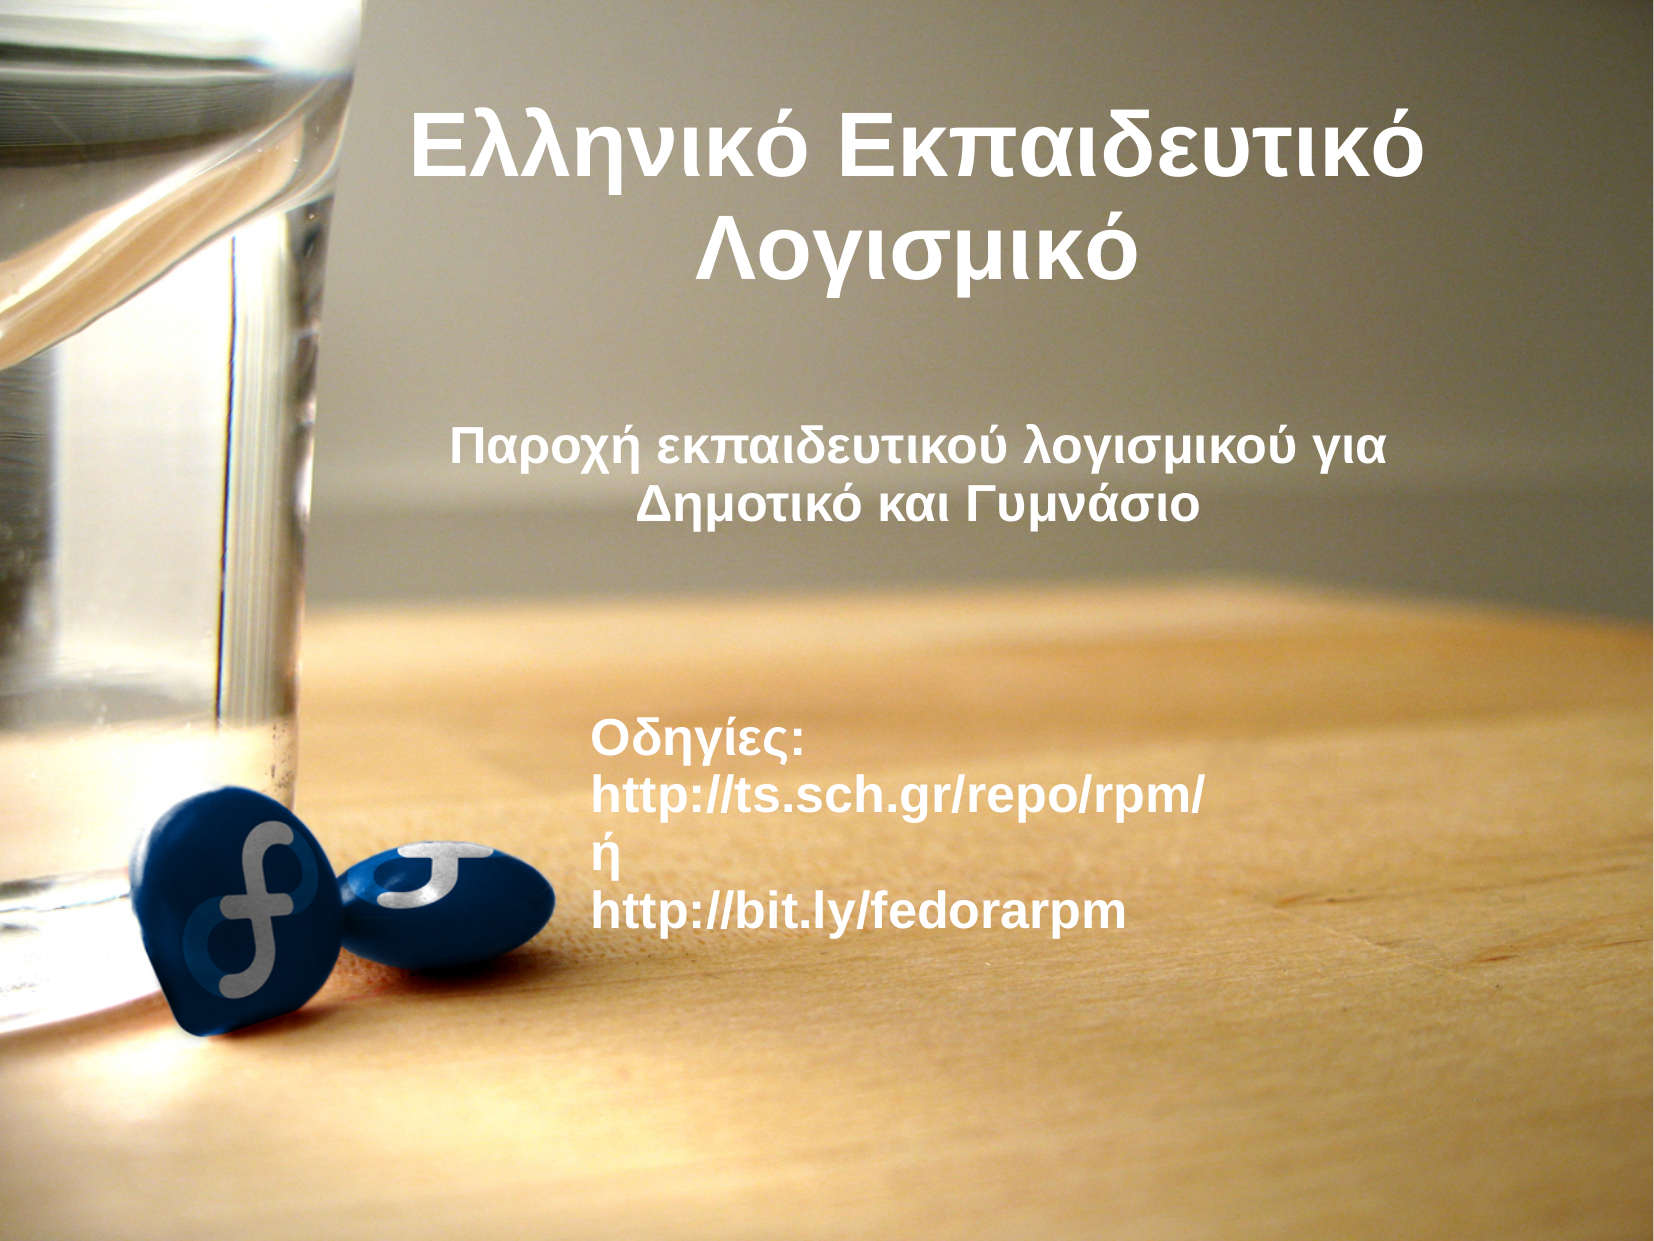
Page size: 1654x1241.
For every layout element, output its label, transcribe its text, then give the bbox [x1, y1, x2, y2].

text_box Οδηγίες: http://ts.sch.gr/repo/rpm/ ή http://bit.ly/fedorarpm [576, 700, 1222, 1006]
title Ελληνικό Εκπαιδευτικό Λογισμικό [224, 93, 1613, 299]
text_box Παροχή εκπαιδευτικού λογισμικού για Δημοτικό και Γυμνάσιο [434, 408, 1403, 540]
picture [0, 0, 1654, 1241]
